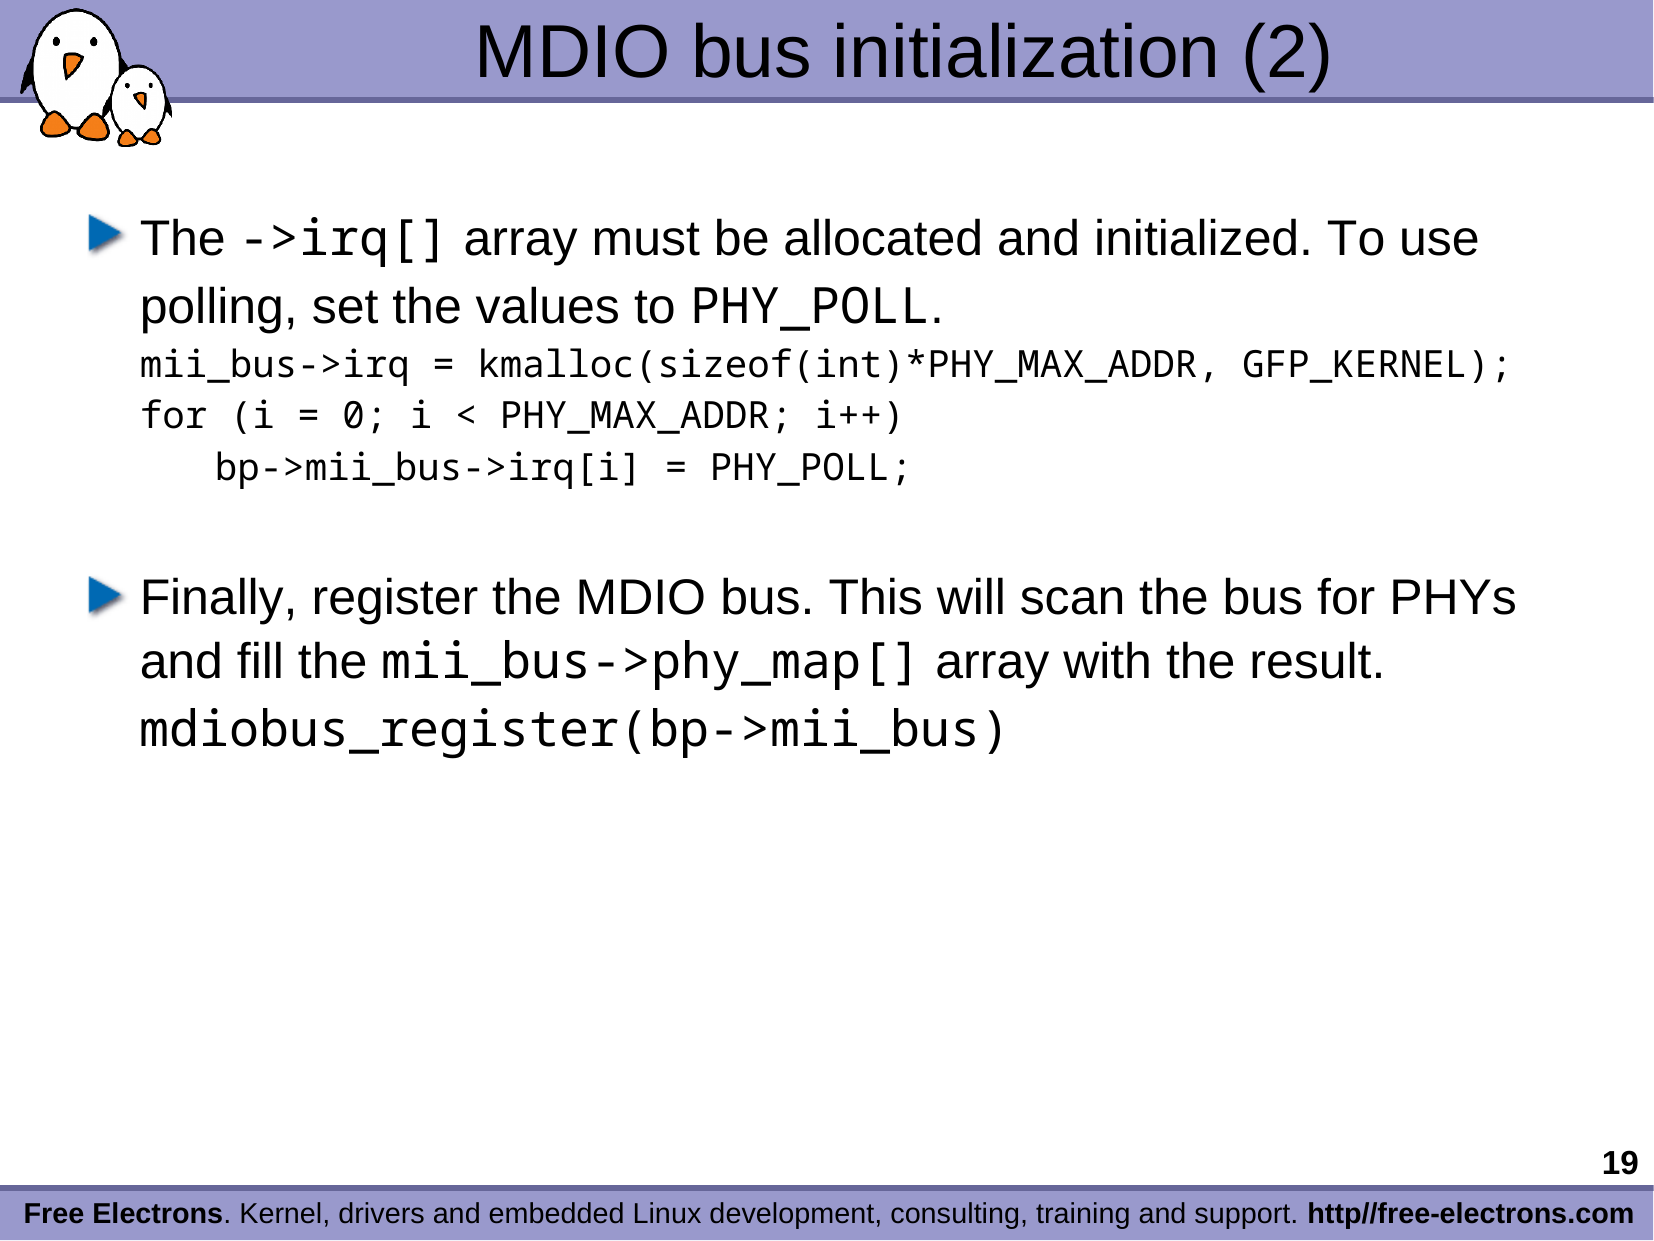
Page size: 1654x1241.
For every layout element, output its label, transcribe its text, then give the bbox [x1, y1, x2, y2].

title MDIO bus initialization (2) [178, 4, 1631, 98]
picture [20, 8, 172, 147]
list The ->irq[] array must be allocated and initialized. To use polling, set the values to PHY_POLL. mii_bus->irq = kmalloc(sizeof(int)*PHY_MAX_ADDR, GFP_KERNEL); for (i = 0; i < PHY_MAX_ADDR; i++) bp->mii_bus->irq[i] = PHY_POLL; Finally, register the MDIO bus. This will scan the bus for PHYs and fill the mii_bus->phy_map[] array with the result. mdiobus_register(bp->mii_bus) [68, 201, 1592, 1118]
